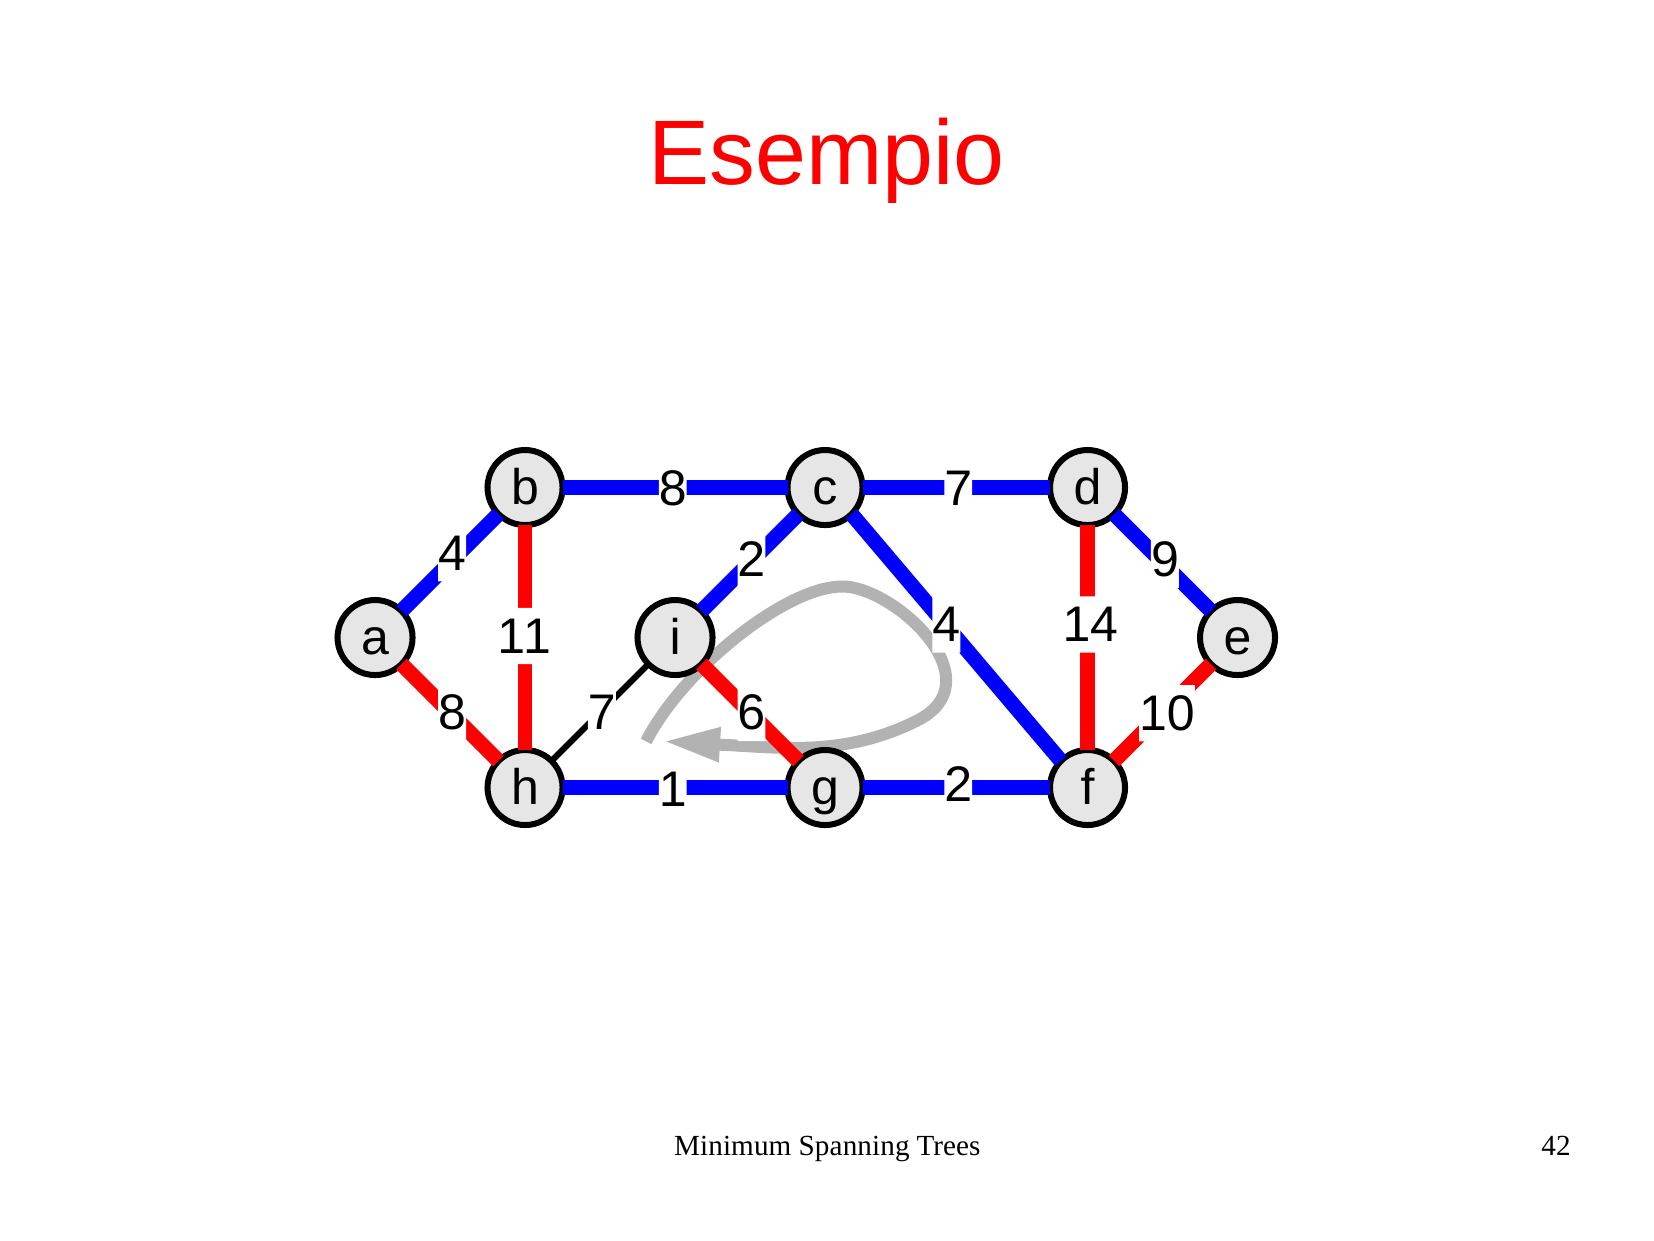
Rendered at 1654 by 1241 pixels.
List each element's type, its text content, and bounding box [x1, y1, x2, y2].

text_box 14 [1062, 596, 1119, 653]
text_box 2 [737, 531, 766, 588]
text_box c [788, 450, 863, 526]
text_box 7 [944, 460, 973, 517]
text_box 11 [497, 607, 557, 665]
text_box d [1050, 450, 1126, 525]
text_box 8 [658, 460, 687, 517]
text_box 4 [932, 596, 961, 653]
title Esempio [82, 49, 1571, 257]
text_box 8 [438, 684, 467, 741]
text_box f [1050, 750, 1126, 826]
text_box e [1200, 600, 1276, 676]
text_box h [487, 750, 563, 826]
text_box a [337, 600, 413, 676]
text_box b [487, 450, 563, 525]
text_box g [788, 750, 863, 826]
text_box 1 [658, 761, 687, 818]
text_box i [637, 600, 713, 676]
text_box 7 [587, 684, 616, 742]
text_box 4 [438, 525, 467, 582]
text_box 2 [944, 756, 973, 813]
text_box 9 [1150, 531, 1179, 588]
text_box 10 [1139, 685, 1195, 742]
text_box 6 [737, 684, 766, 742]
